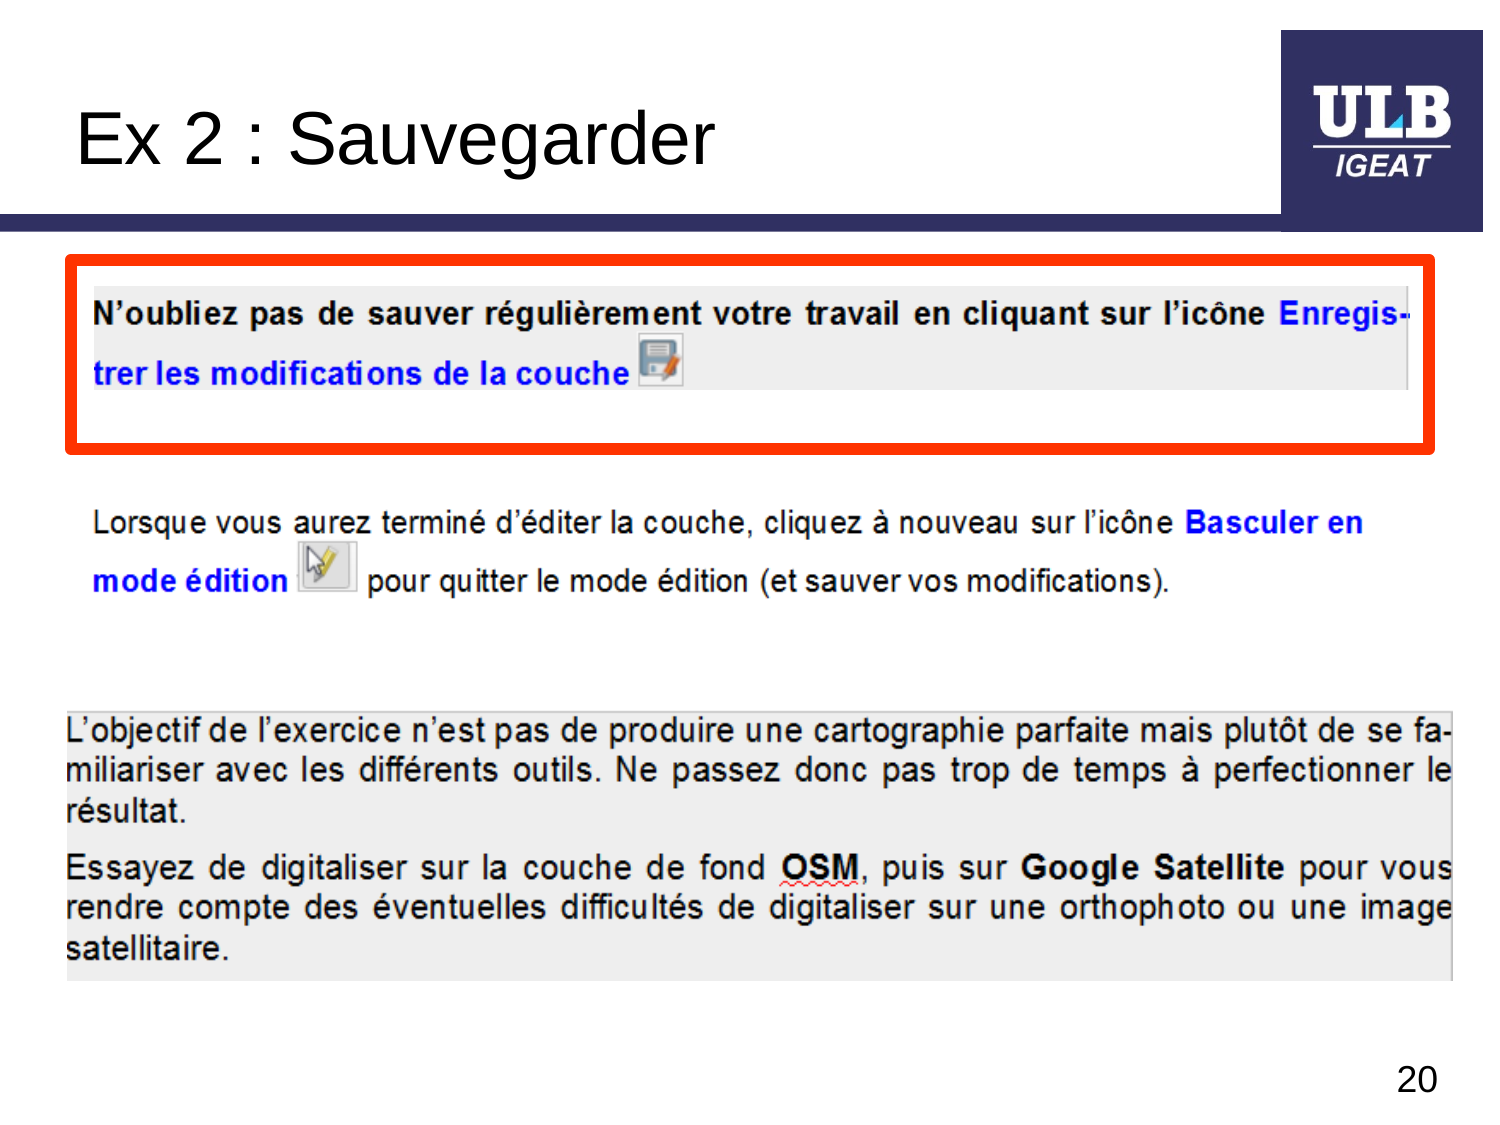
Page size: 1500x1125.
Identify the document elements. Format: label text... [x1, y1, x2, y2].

picture [1281, 30, 1483, 232]
picture [94, 286, 1410, 390]
title Ex 2 : Sauvegarder [75, 44, 1425, 233]
picture [67, 708, 1453, 981]
picture [77, 483, 1414, 638]
